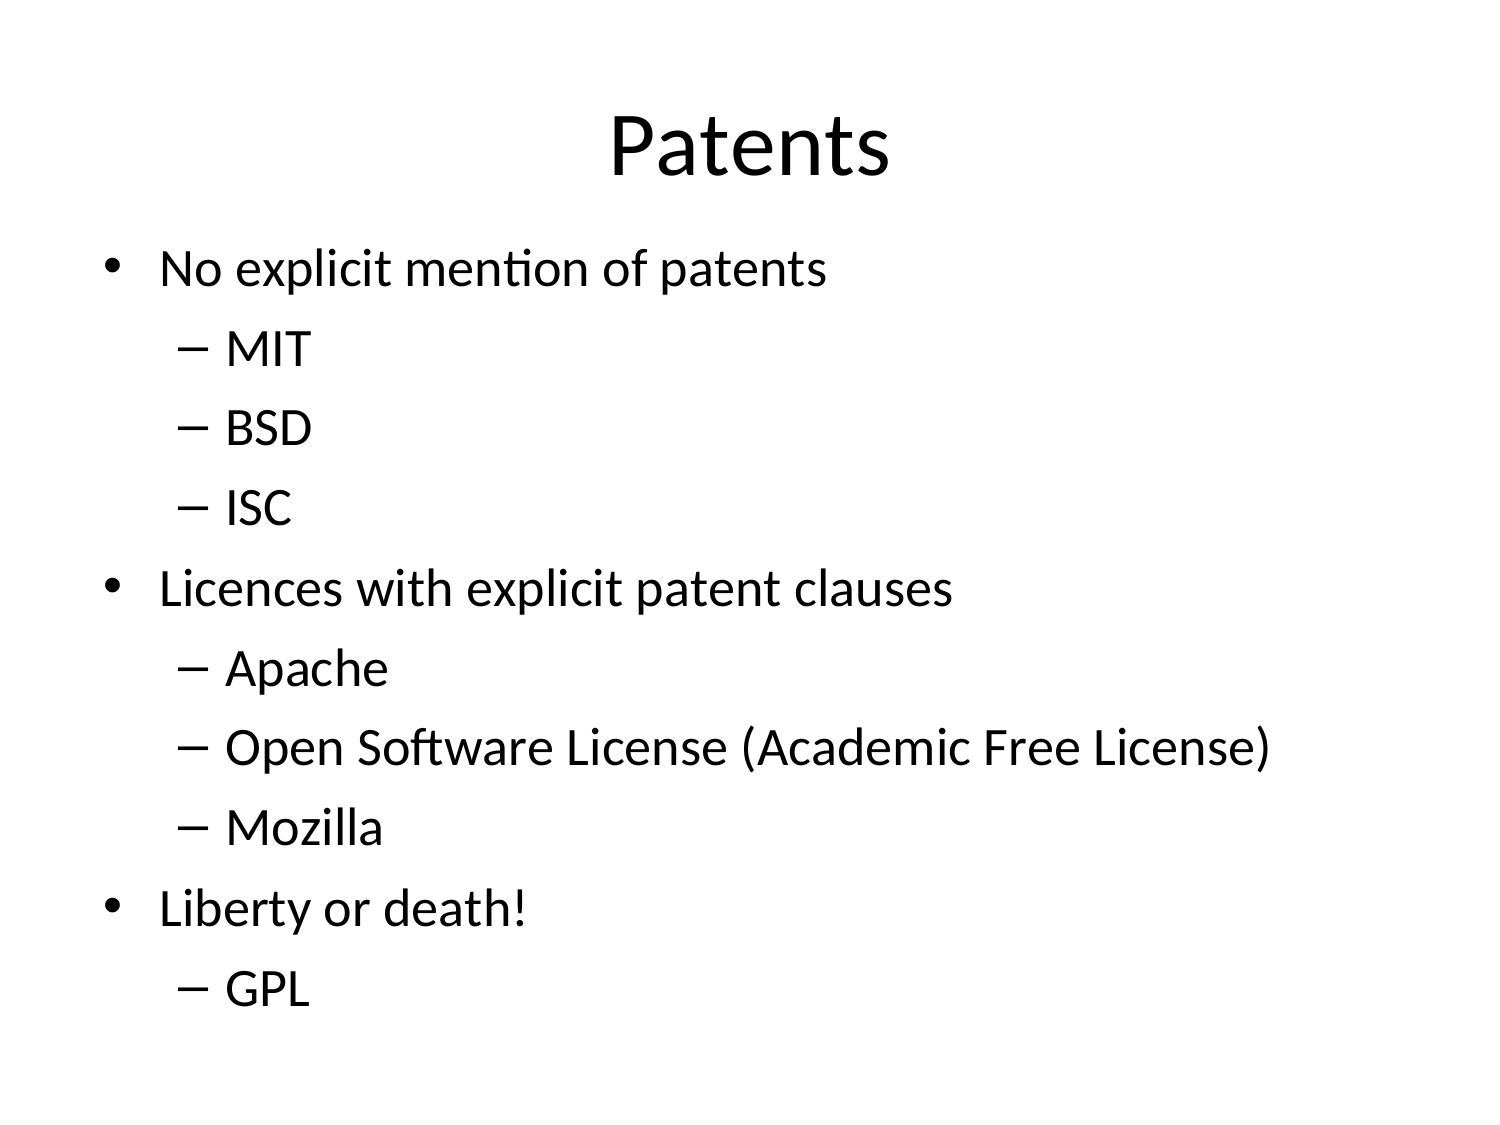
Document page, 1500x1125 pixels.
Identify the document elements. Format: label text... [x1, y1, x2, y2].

list No explicit mention of patents MIT BSD ISC Licences with explicit patent clauses Apache Open Software License (Academic Free License) Mozilla Liberty or death! GPL [88, 224, 1439, 1025]
title Patents [75, 44, 1426, 233]
